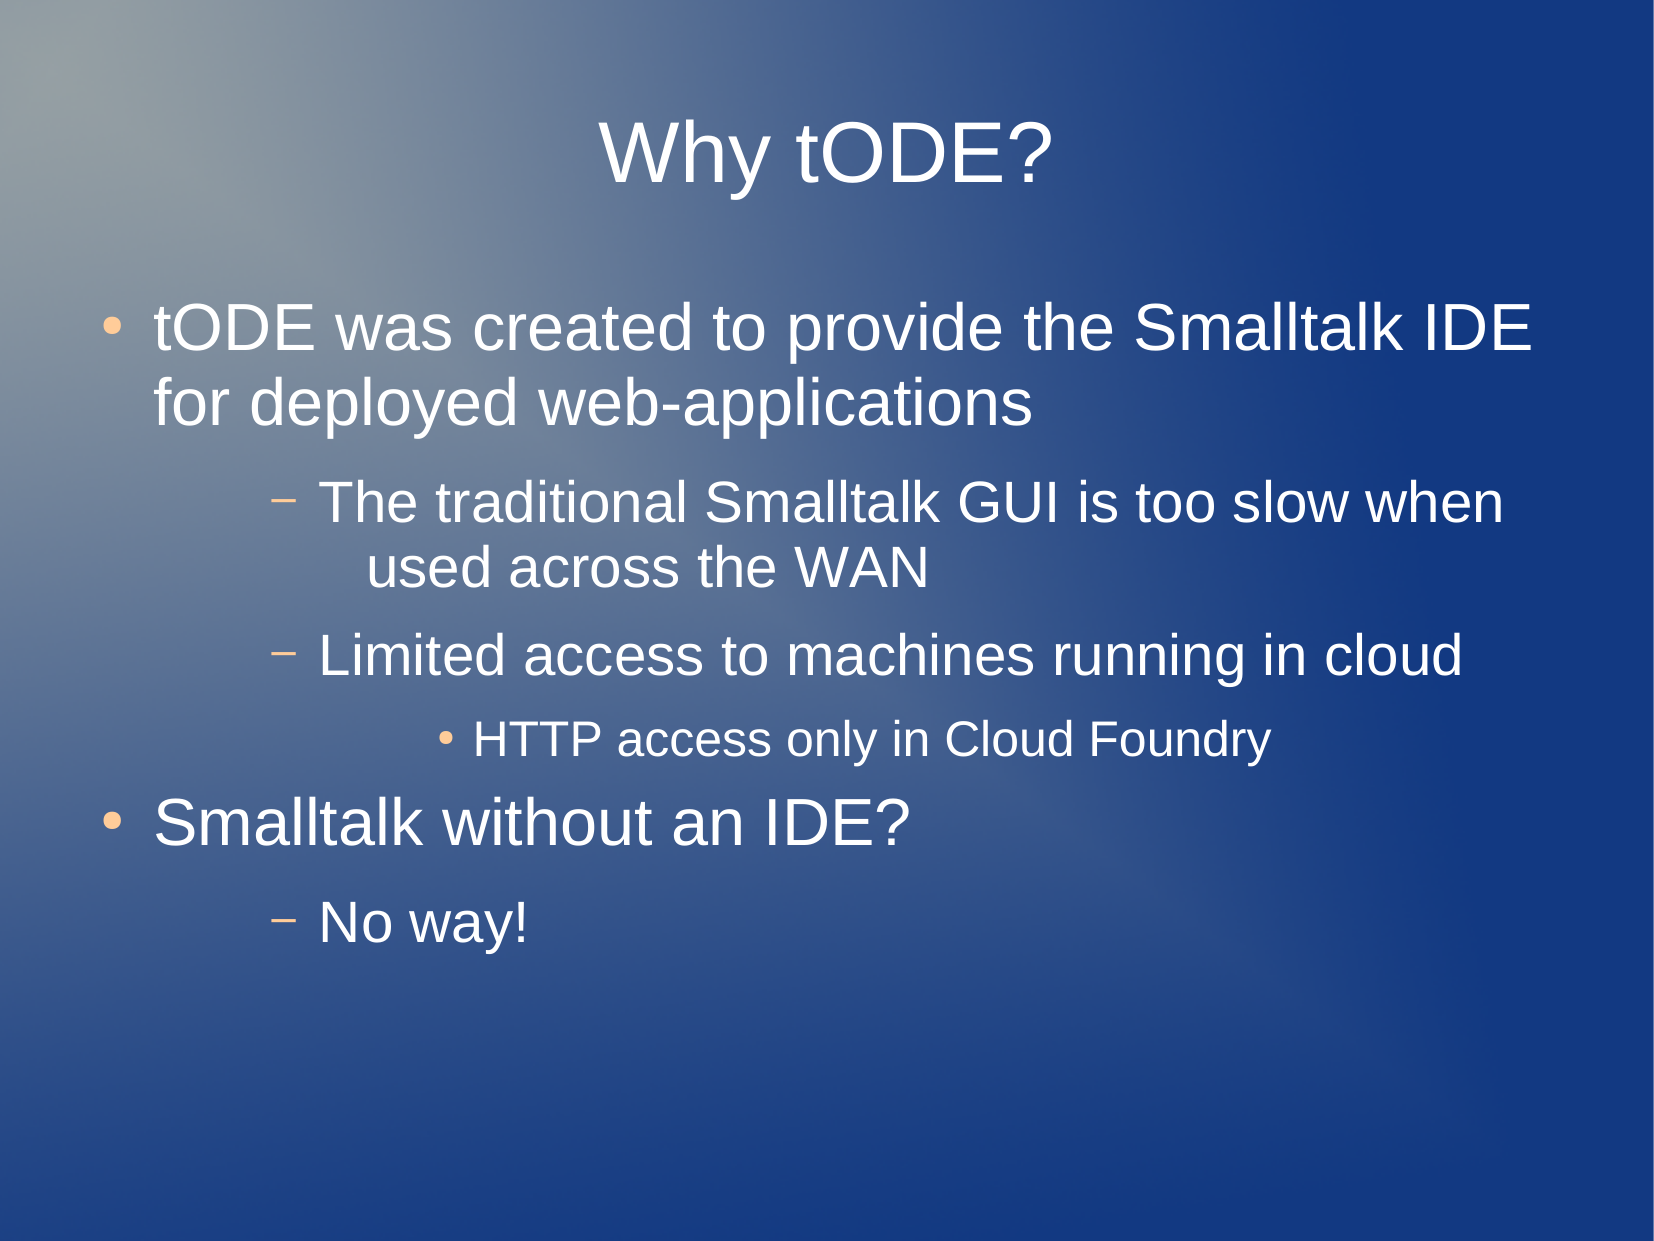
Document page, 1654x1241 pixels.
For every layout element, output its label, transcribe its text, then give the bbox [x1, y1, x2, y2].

title Why tODE? [82, 49, 1571, 257]
picture [0, 0, 1654, 1241]
list tODE was created to provide the Smalltalk IDE for deployed web-applications The traditional Smalltalk GUI is too slow when used across the WAN Limited access to machines running in cloud HTTP access only in Cloud Foundry Smalltalk without an IDE? No way! [82, 290, 1571, 1109]
